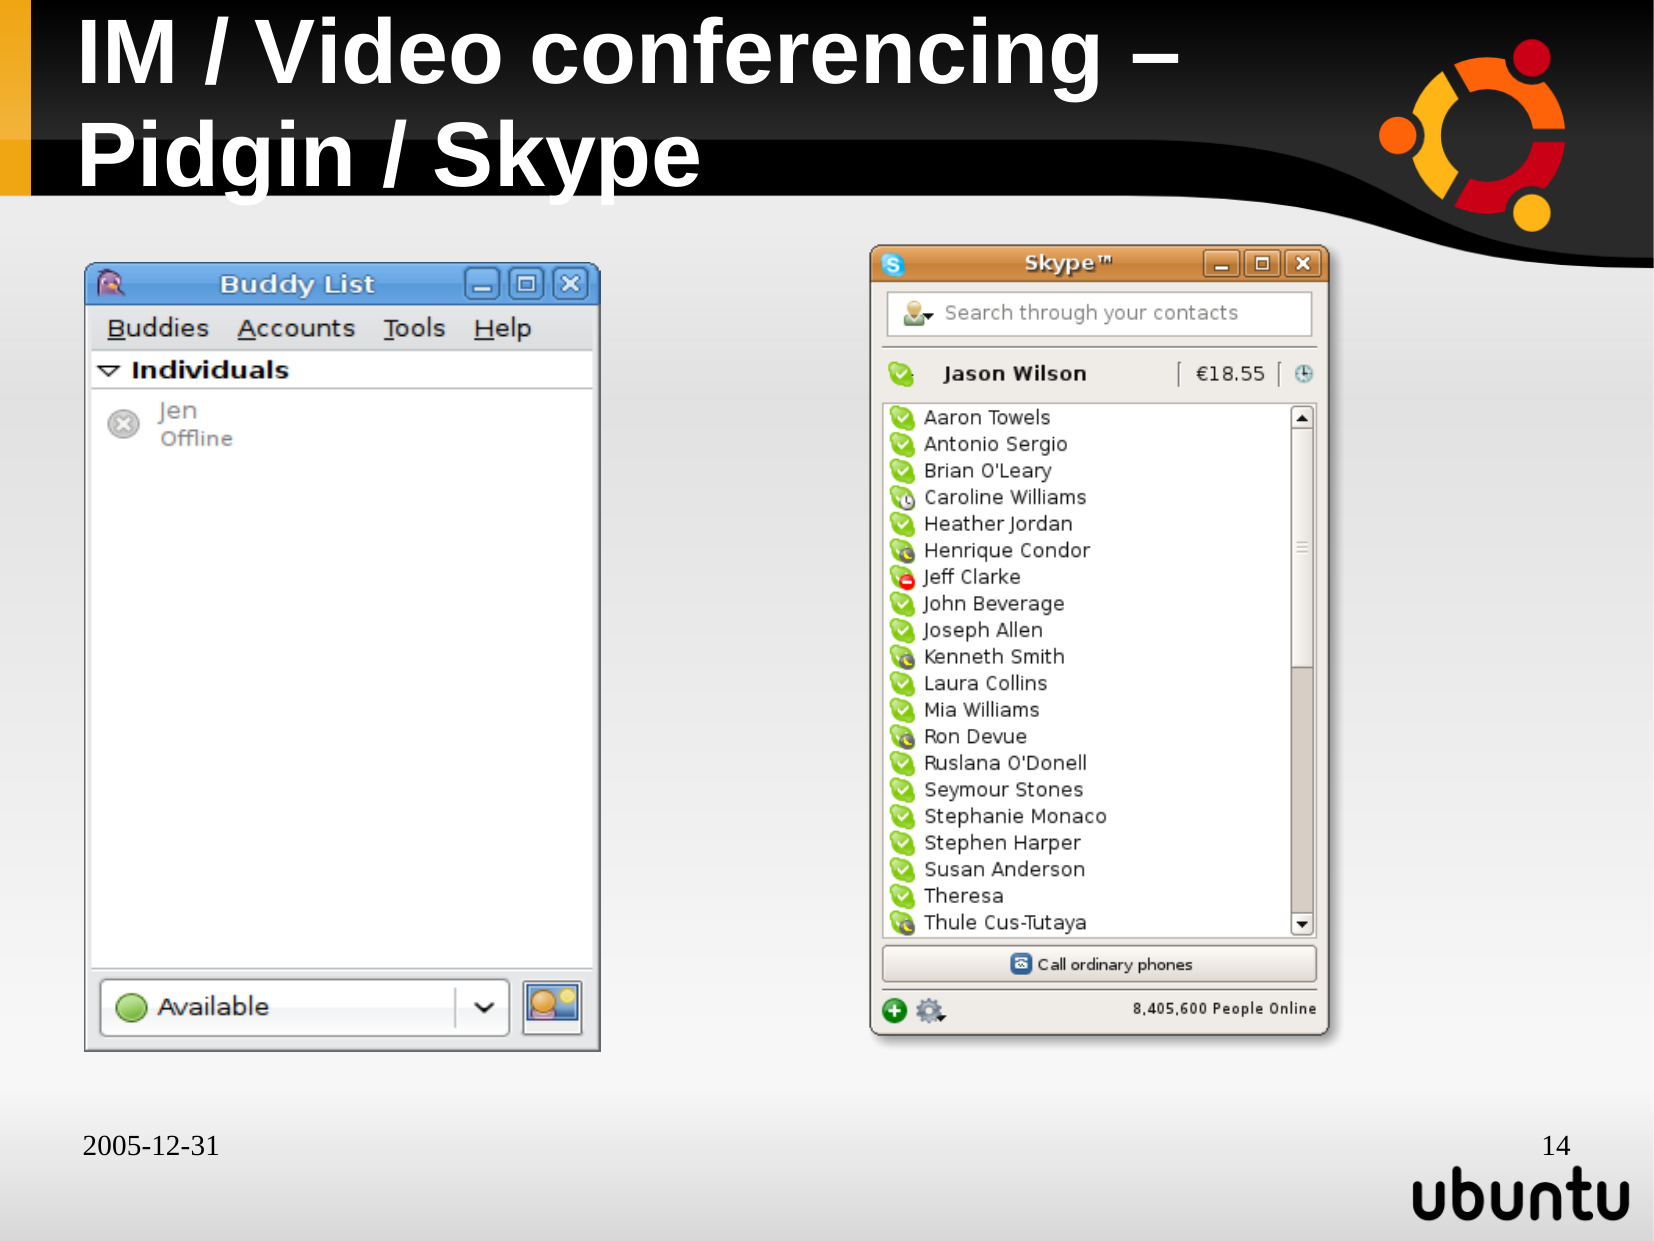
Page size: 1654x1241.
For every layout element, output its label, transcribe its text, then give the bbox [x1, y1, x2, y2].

picture [0, 0, 1654, 1241]
title IM / Video conferencing – Pidgin / Skype [76, 0, 1276, 208]
